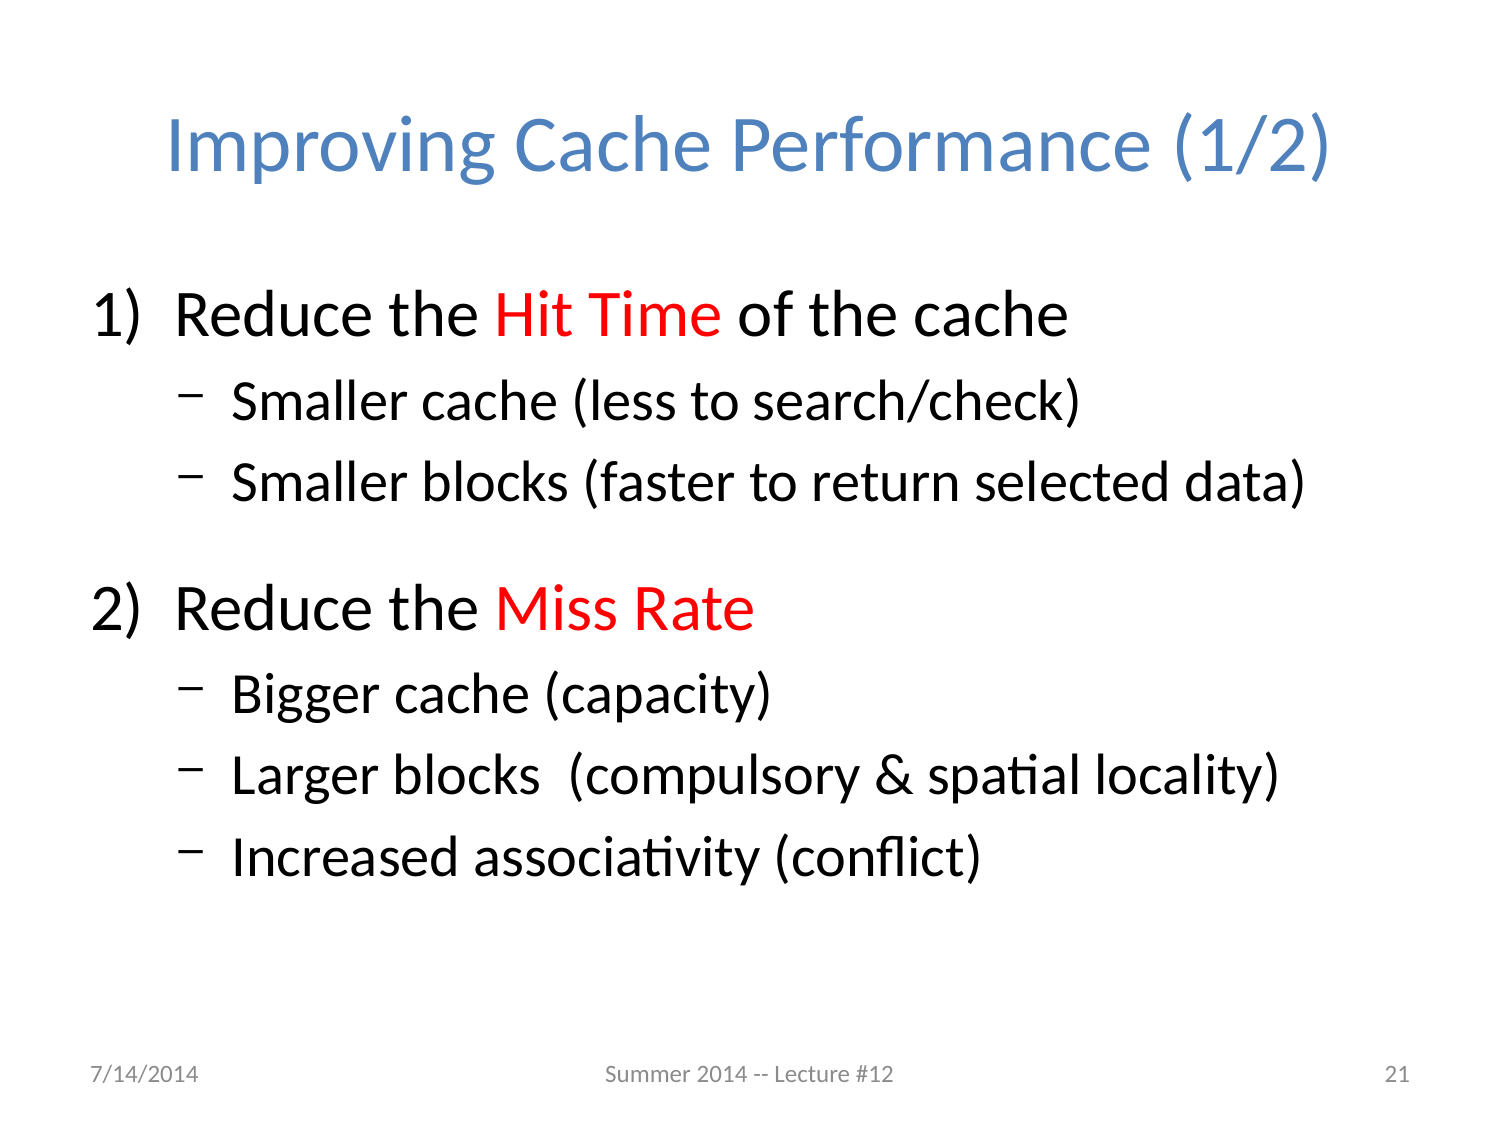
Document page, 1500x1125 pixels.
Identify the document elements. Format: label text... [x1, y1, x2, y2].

footer Summer 2014 -- Lecture #12 [512, 1042, 988, 1103]
slide_number <number> [1074, 1042, 1425, 1103]
slide_number 7/14/2014 [75, 1042, 425, 1103]
list Reduce the Hit Time of the cache Smaller cache (less to search/check) Smaller blocks (faster to return selected data) Reduce the Miss Rate Bigger cache (capacity) Larger blocks (compulsory & spatial locality) Increased associativity (conflict) [75, 262, 1425, 1084]
title Improving Cache Performance (1/2) [75, 45, 1425, 233]
